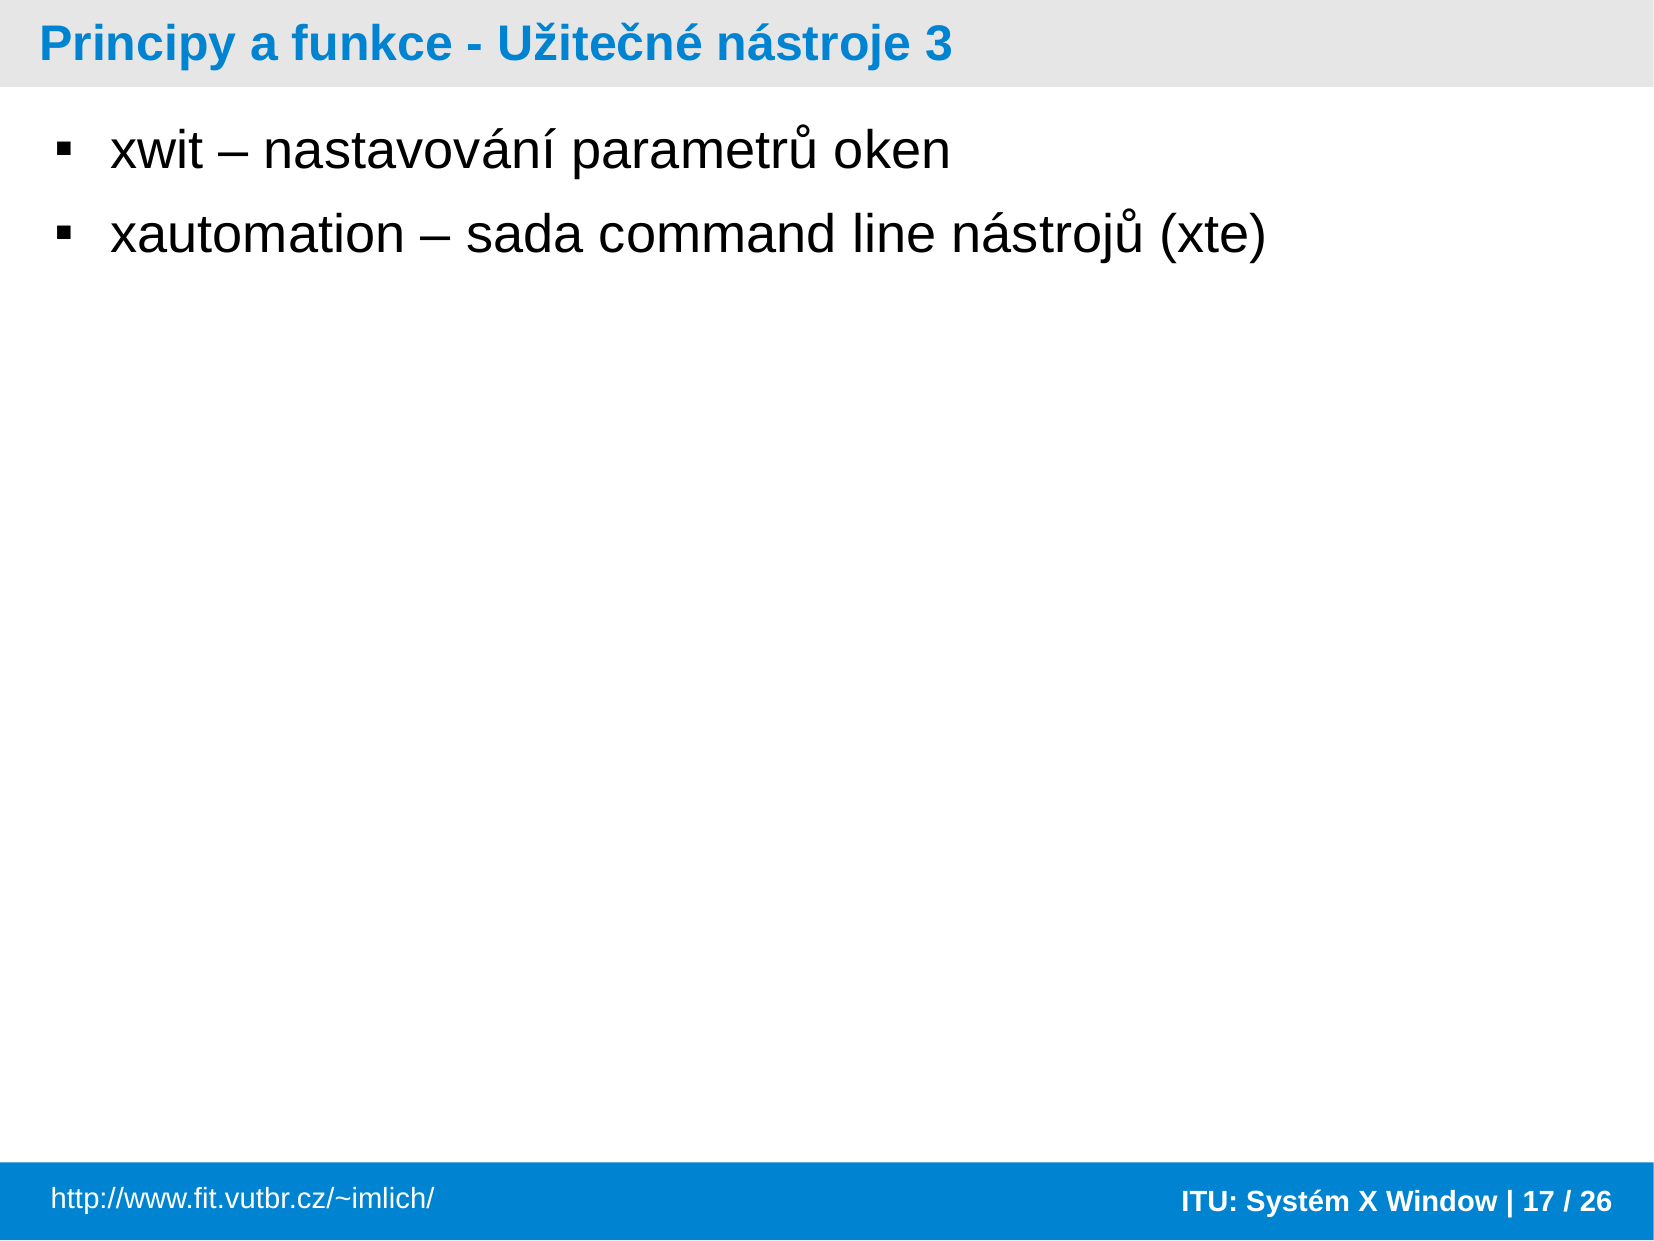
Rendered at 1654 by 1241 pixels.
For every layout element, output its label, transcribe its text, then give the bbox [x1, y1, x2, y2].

list xwit – nastavování parametrů oken xautomation – sada command line nástrojů (xte) [39, 119, 1615, 923]
title Principy a funkce - Užitečné nástroje 3 [39, 11, 1615, 76]
